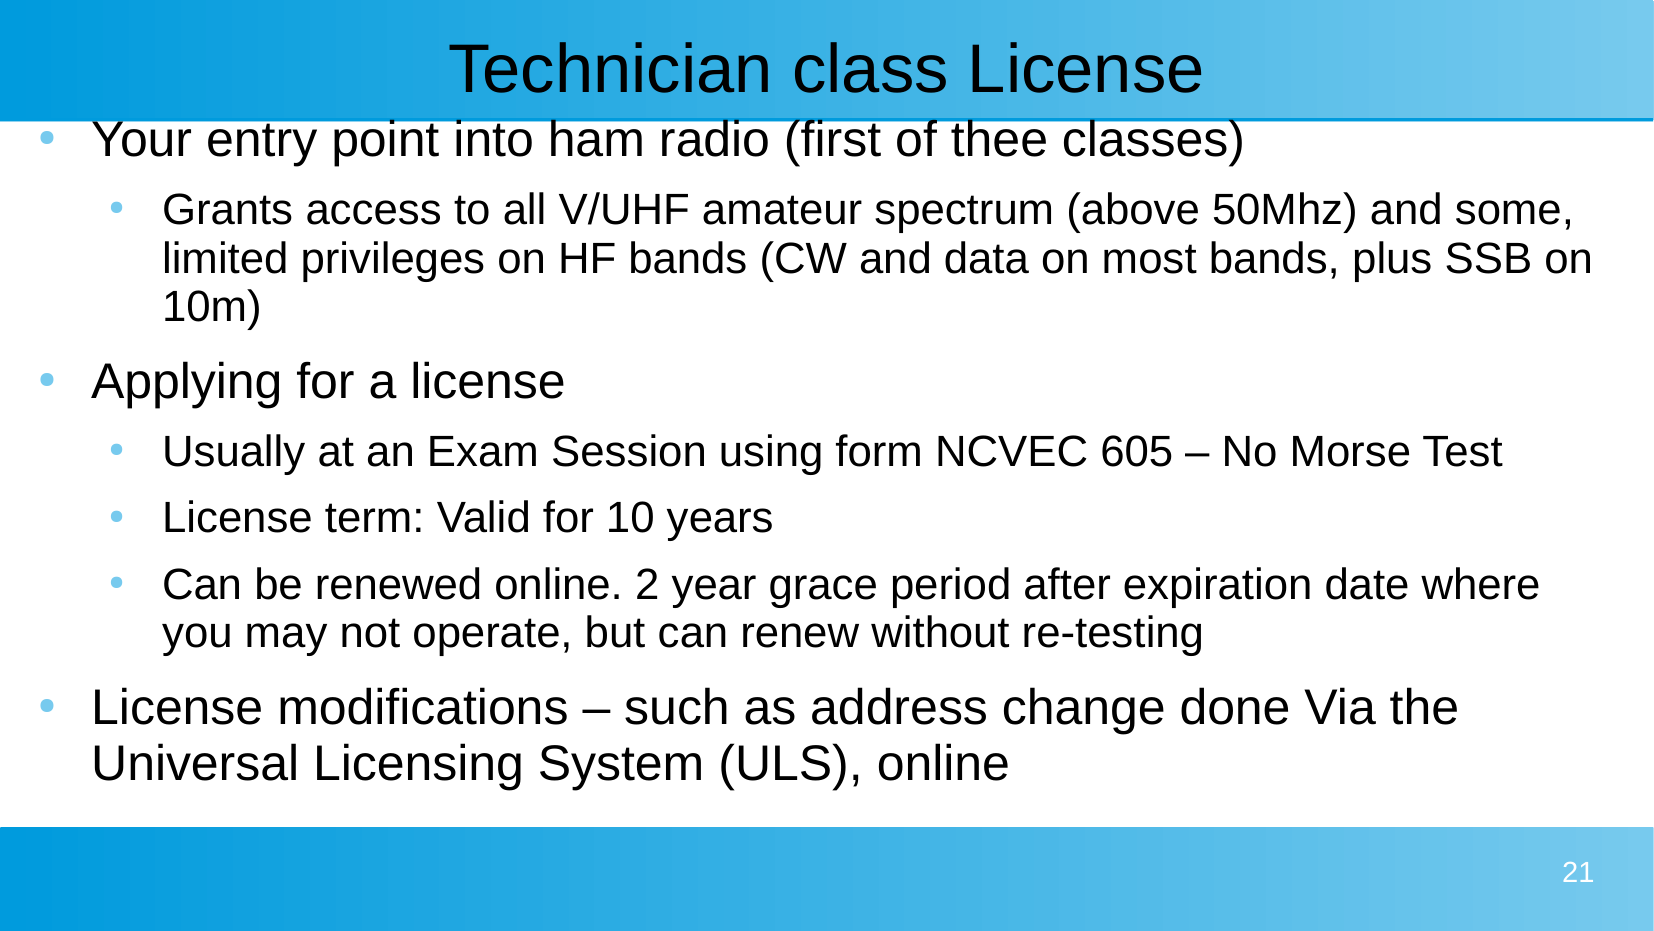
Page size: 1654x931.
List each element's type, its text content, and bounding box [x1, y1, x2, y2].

title Technician class License [59, 29, 1595, 108]
list Your entry point into ham radio (first of thee classes) Grants access to all V/UHF amateur spectrum (above 50Mhz) and some, limited privileges on HF bands (CW and data on most bands, plus SSB on 10m) Applying for a license Usually at an Exam Session using form NCVEC 605 – No Morse Test License term: Valid for 10 years Can be renewed online. 2 year grace period after expiration date where you may not operate, but can renew without re-testing License modifications – such as address change done Via the Universal Licensing System (ULS), online [20, 111, 1611, 818]
